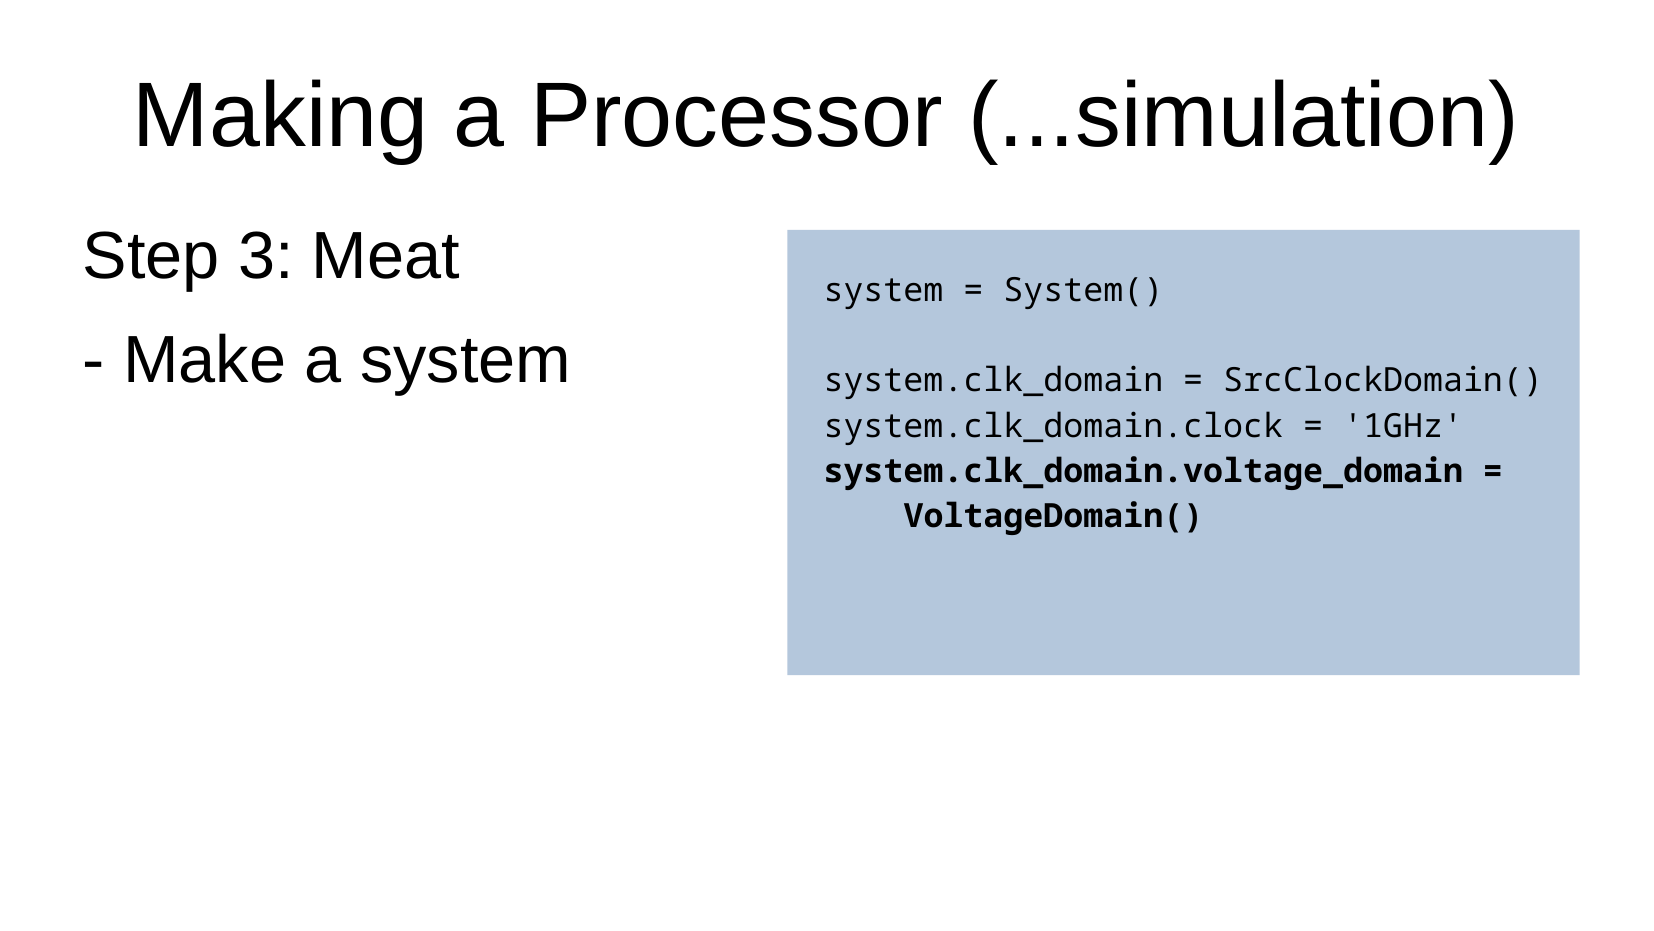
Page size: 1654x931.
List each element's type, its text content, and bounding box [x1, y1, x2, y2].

title Making a Processor (...simulation) [82, 37, 1571, 193]
text_box system = System() system.clk_domain = SrcClockDomain() system.clk_domain.clock = '1GHz' system.clk_domain.voltage_domain = VoltageDomain() [787, 229, 1580, 676]
list Step 3: Meat - Make a system [82, 217, 809, 451]
